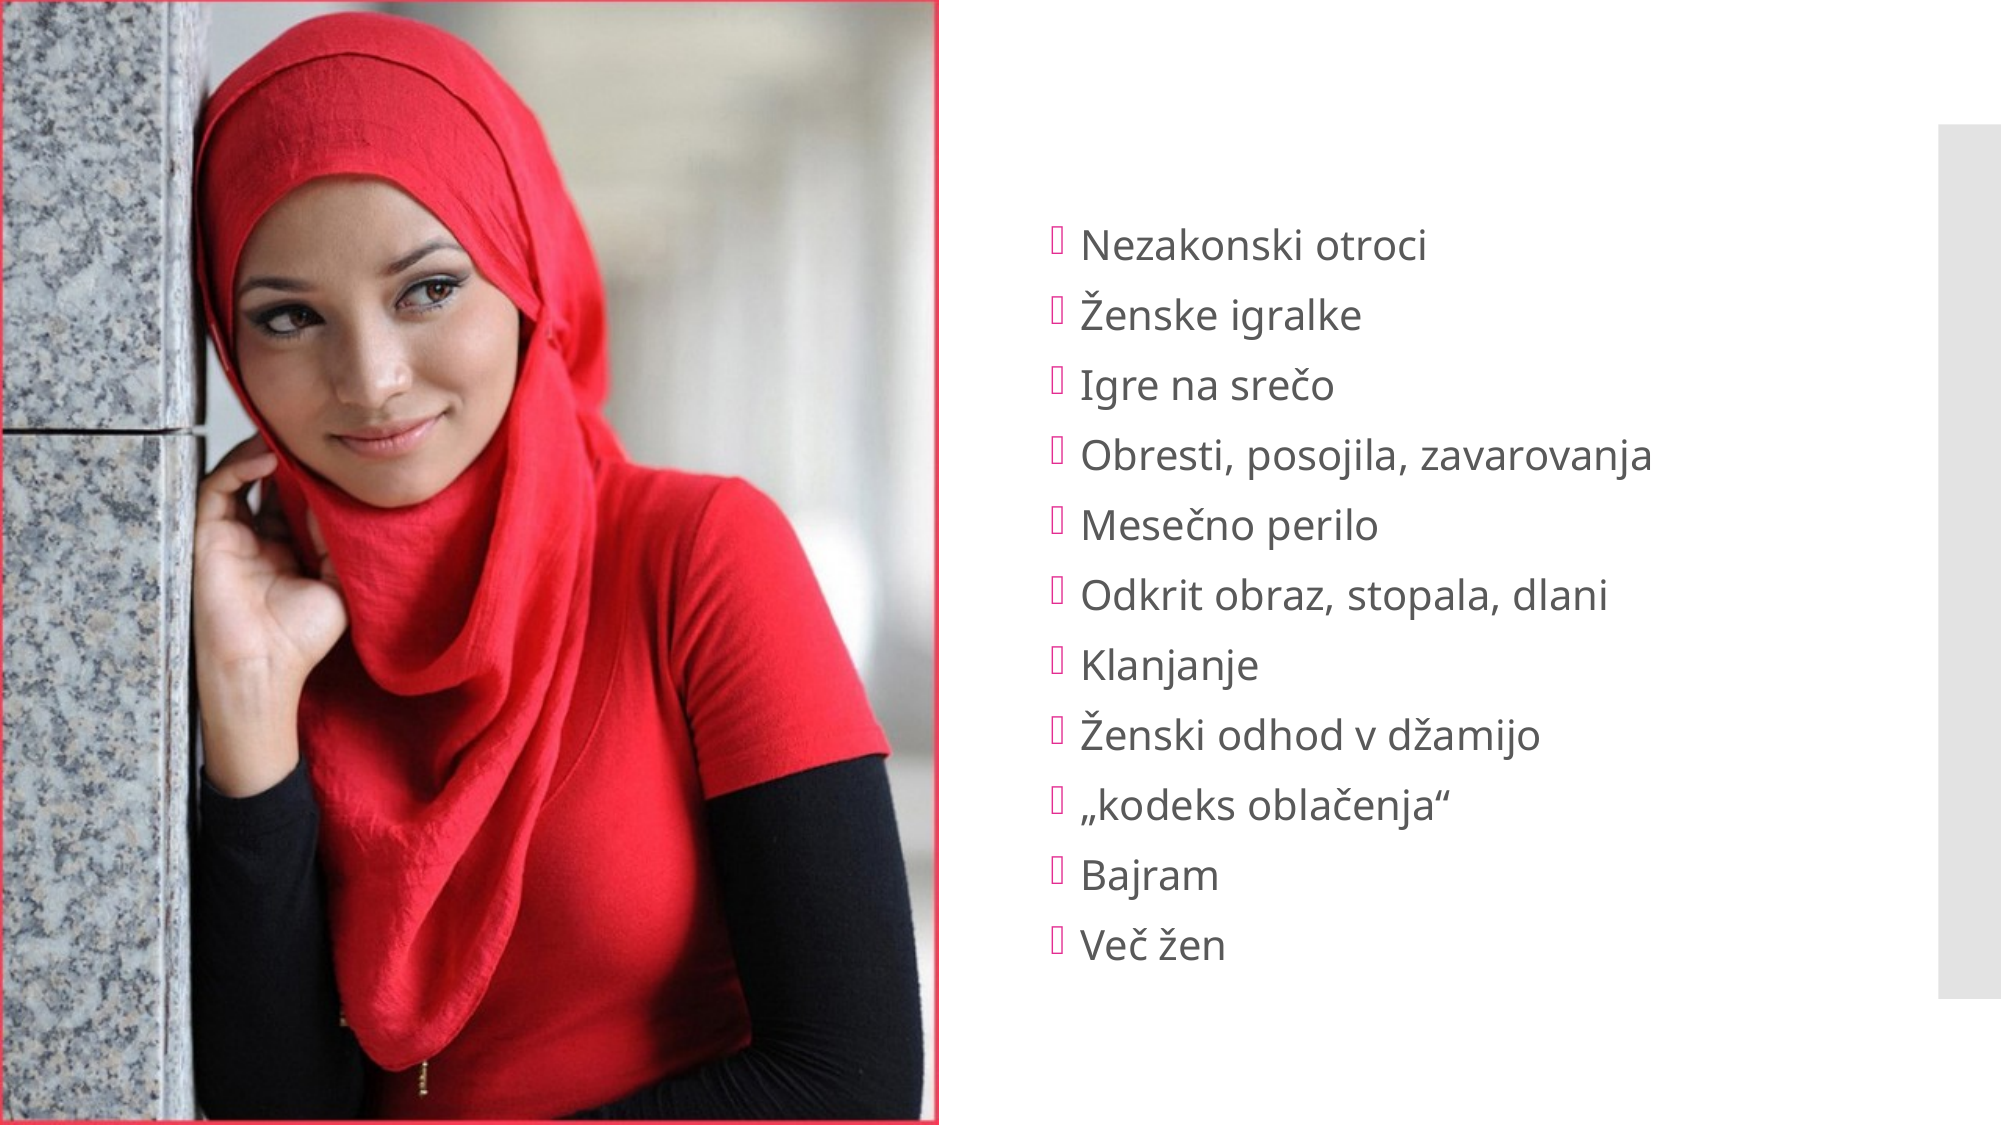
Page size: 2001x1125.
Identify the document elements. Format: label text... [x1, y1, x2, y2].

picture [0, 0, 939, 1125]
list Nezakonski otroci Ženske igralke Igre na srečo Obresti, posojila, zavarovanja Mesečno perilo Odkrit obraz, stopala, dlani Klanjanje Ženski odhod v džamijo „kodeks oblačenja“ Bajram Več žen [1035, 141, 1835, 982]
